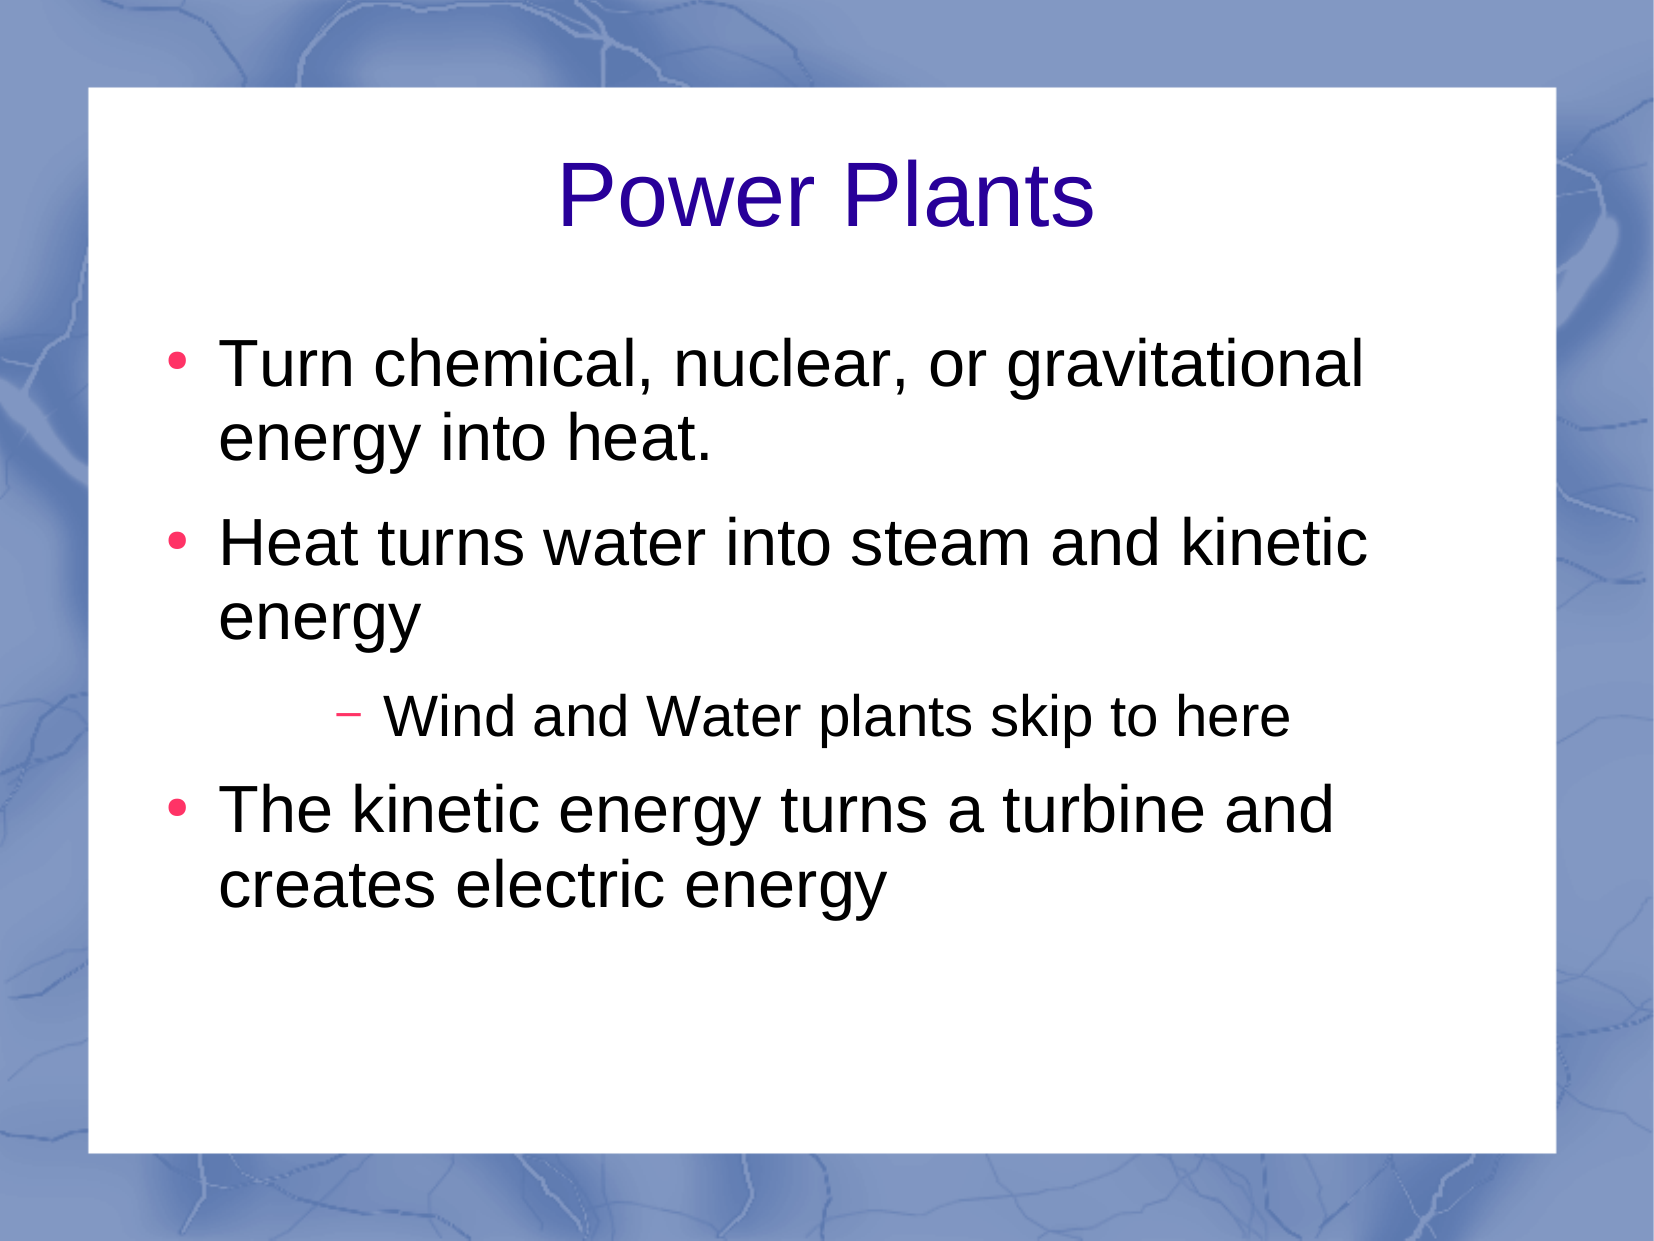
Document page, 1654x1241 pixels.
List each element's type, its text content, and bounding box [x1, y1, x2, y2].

title Power Plants [118, 98, 1536, 291]
picture [0, 0, 1654, 1241]
list Turn chemical, nuclear, or gravitational energy into heat. Heat turns water into steam and kinetic energy Wind and Water plants skip to here The kinetic energy turns a turbine and creates electric energy [147, 325, 1506, 996]
